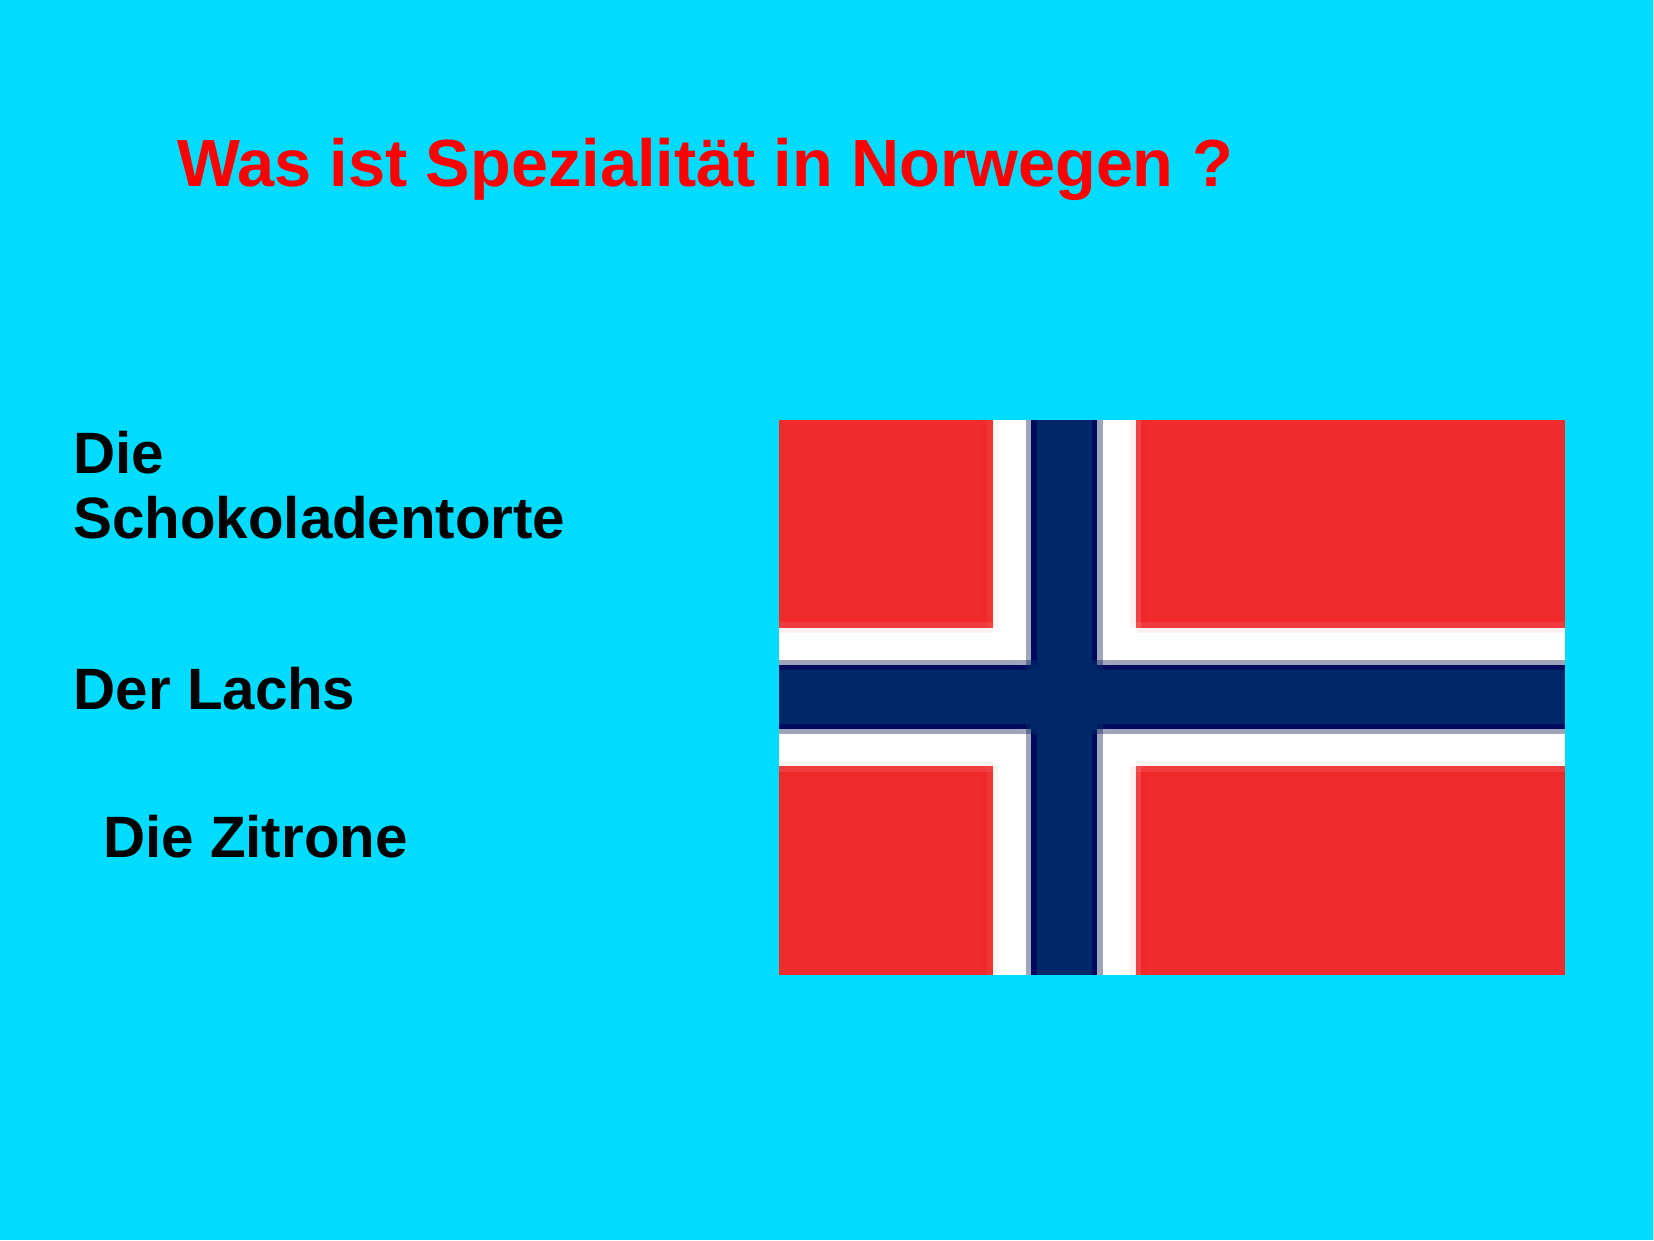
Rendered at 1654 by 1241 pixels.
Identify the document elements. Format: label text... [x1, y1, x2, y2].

picture [779, 420, 1565, 975]
text_box Die Zitrone [88, 797, 532, 879]
text_box Der Lachs [59, 649, 709, 731]
text_box Die Schokoladentorte [59, 413, 680, 562]
text_box Was ist Spezialität in Norwegen ? [162, 118, 1447, 208]
